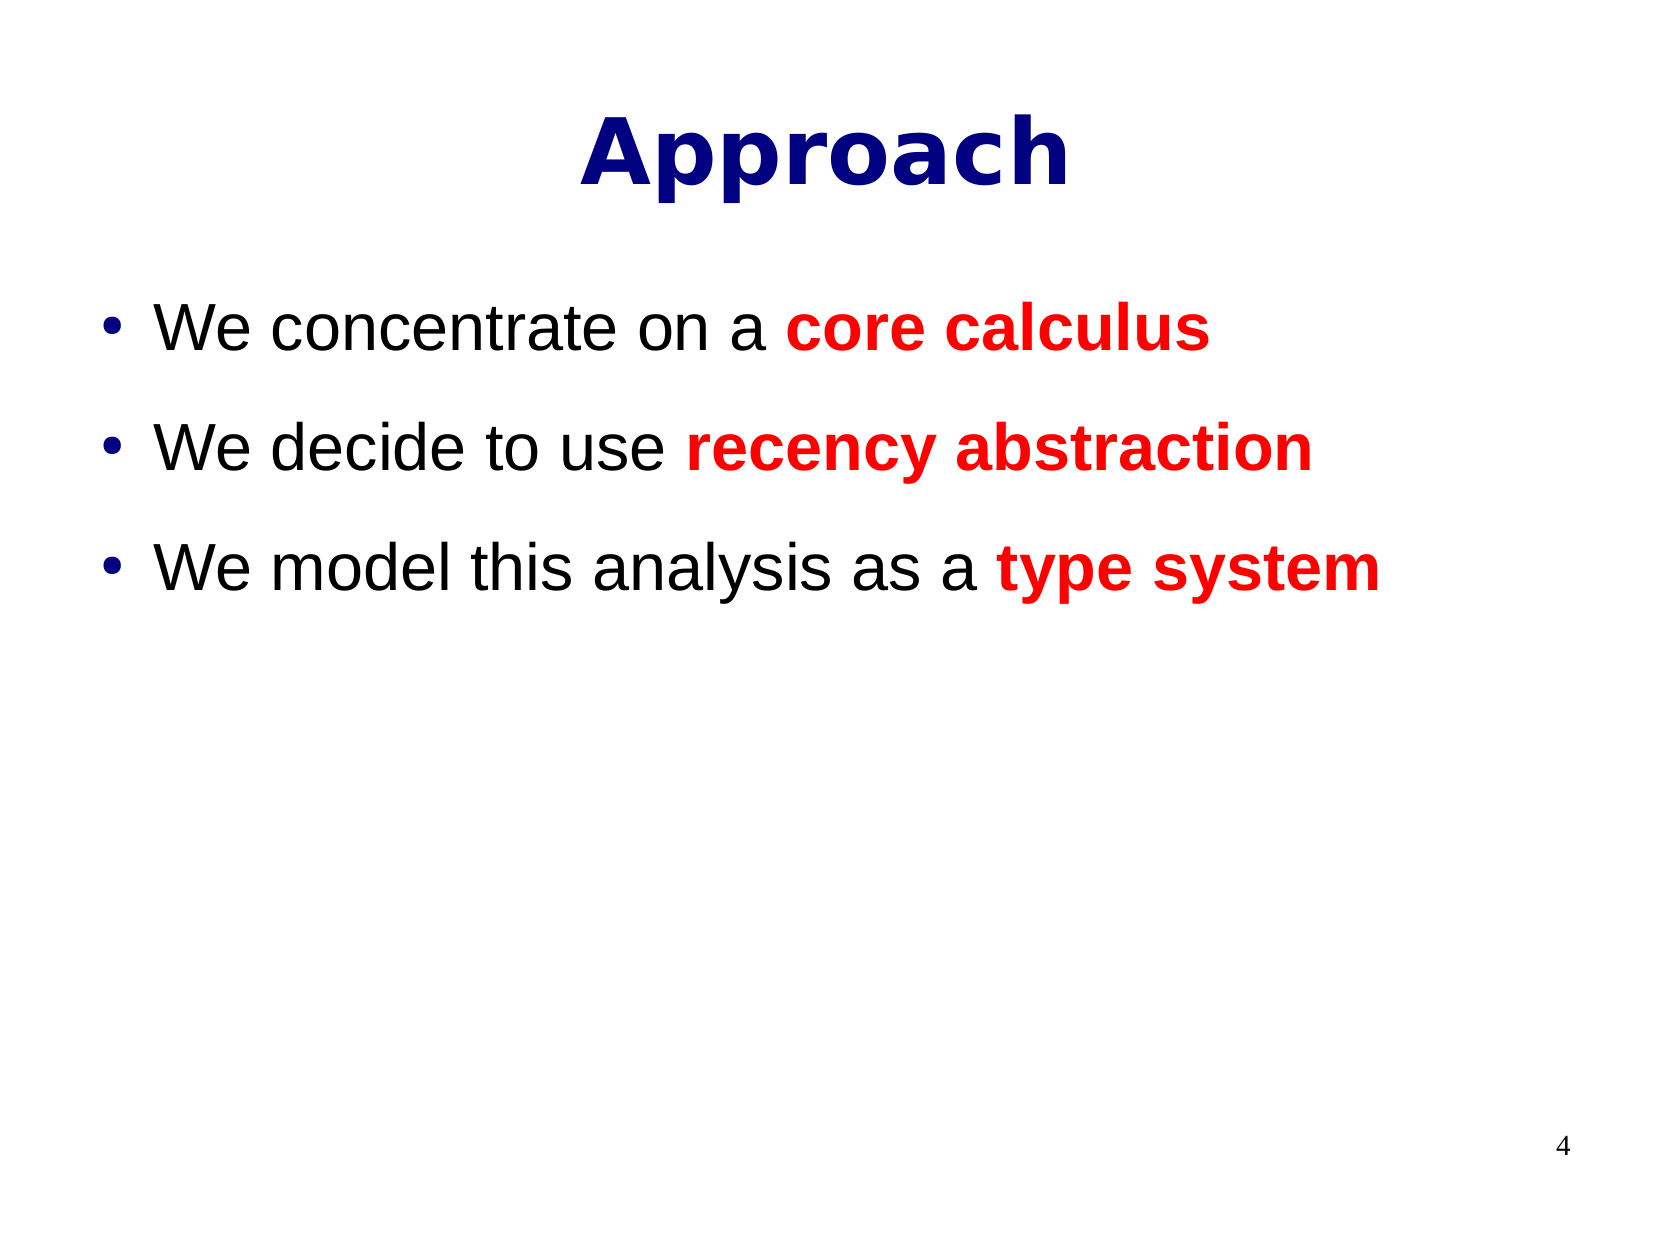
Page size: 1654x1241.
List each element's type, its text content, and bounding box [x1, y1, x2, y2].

list We concentrate on a core calculus We decide to use recency abstraction We model this analysis as a type system [82, 290, 1571, 1051]
title Approach [82, 56, 1571, 250]
